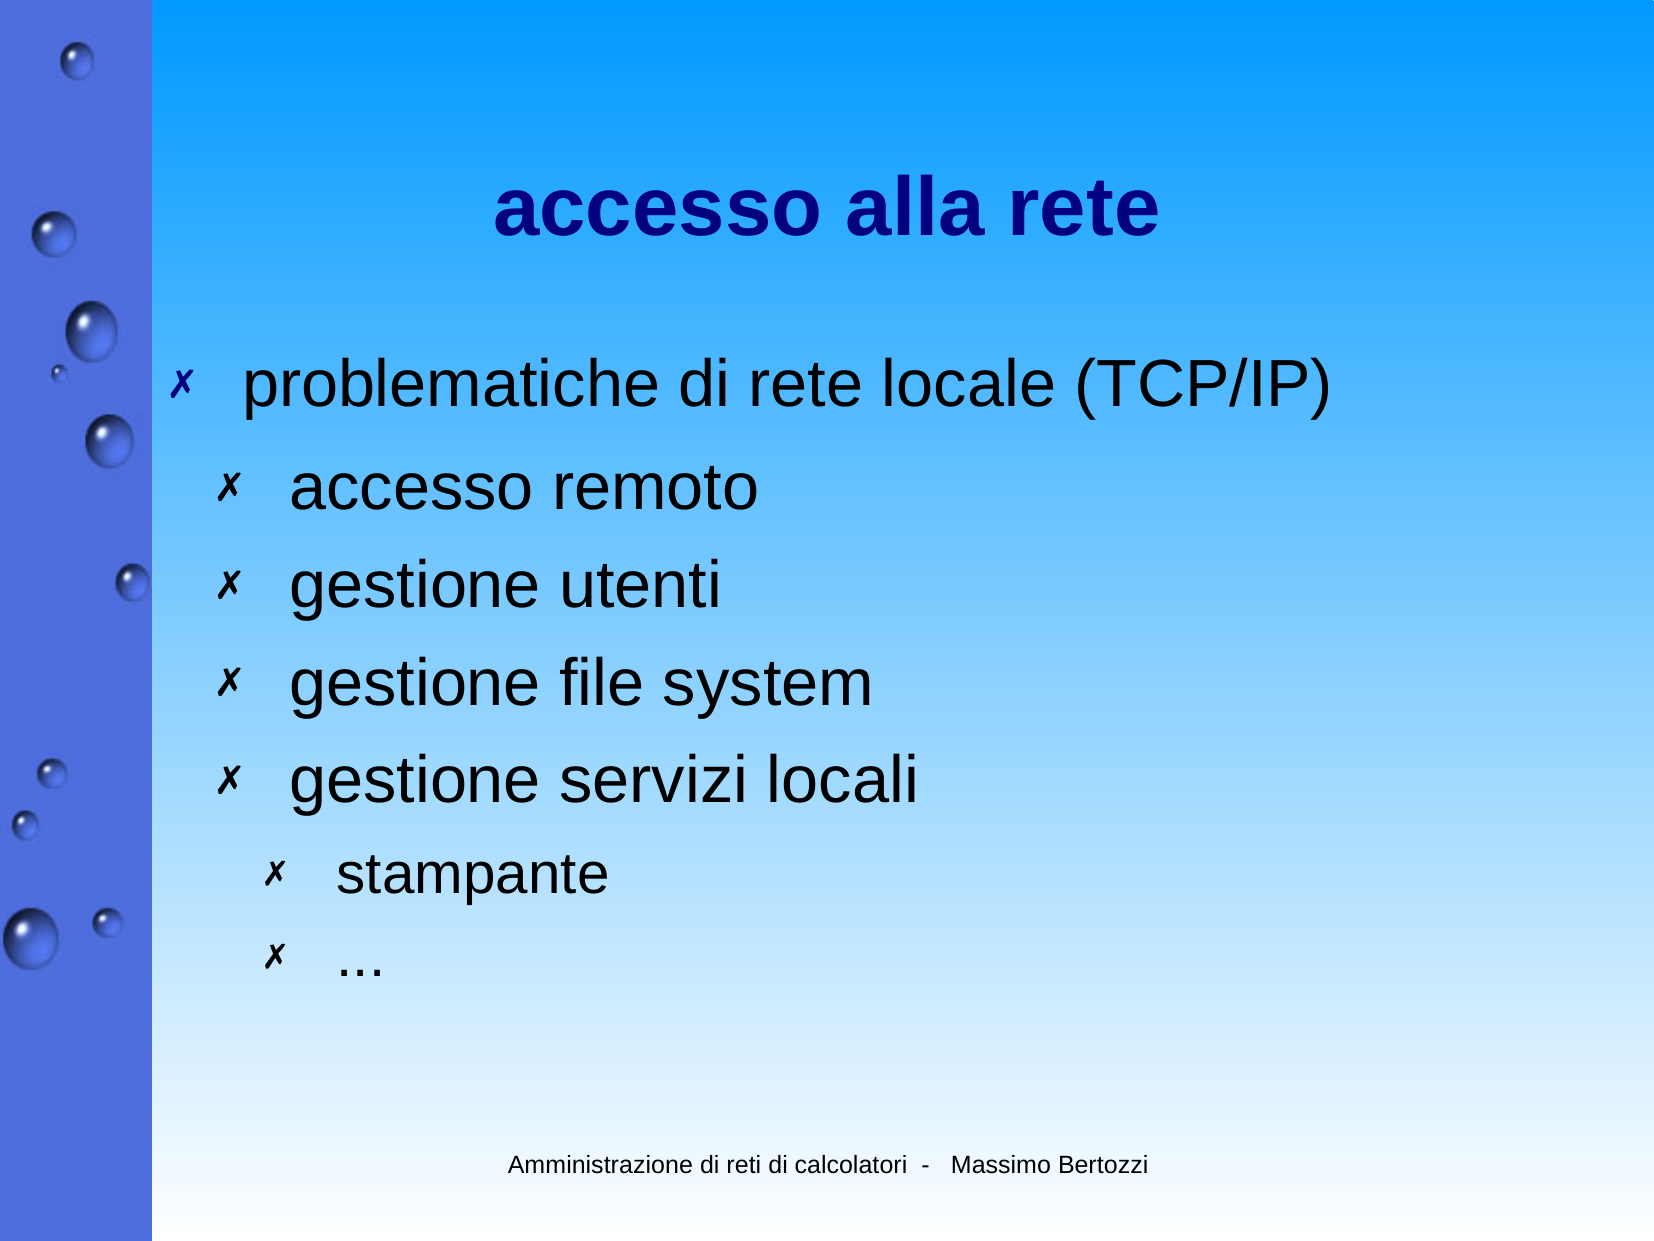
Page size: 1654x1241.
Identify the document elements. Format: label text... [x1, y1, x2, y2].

picture [0, 0, 152, 1241]
title accesso alla rete [121, 102, 1534, 311]
list problematiche di rete locale (TCP/IP) accesso remoto gestione utenti gestione file system gestione servizi locali stampante ... [159, 346, 1572, 1128]
